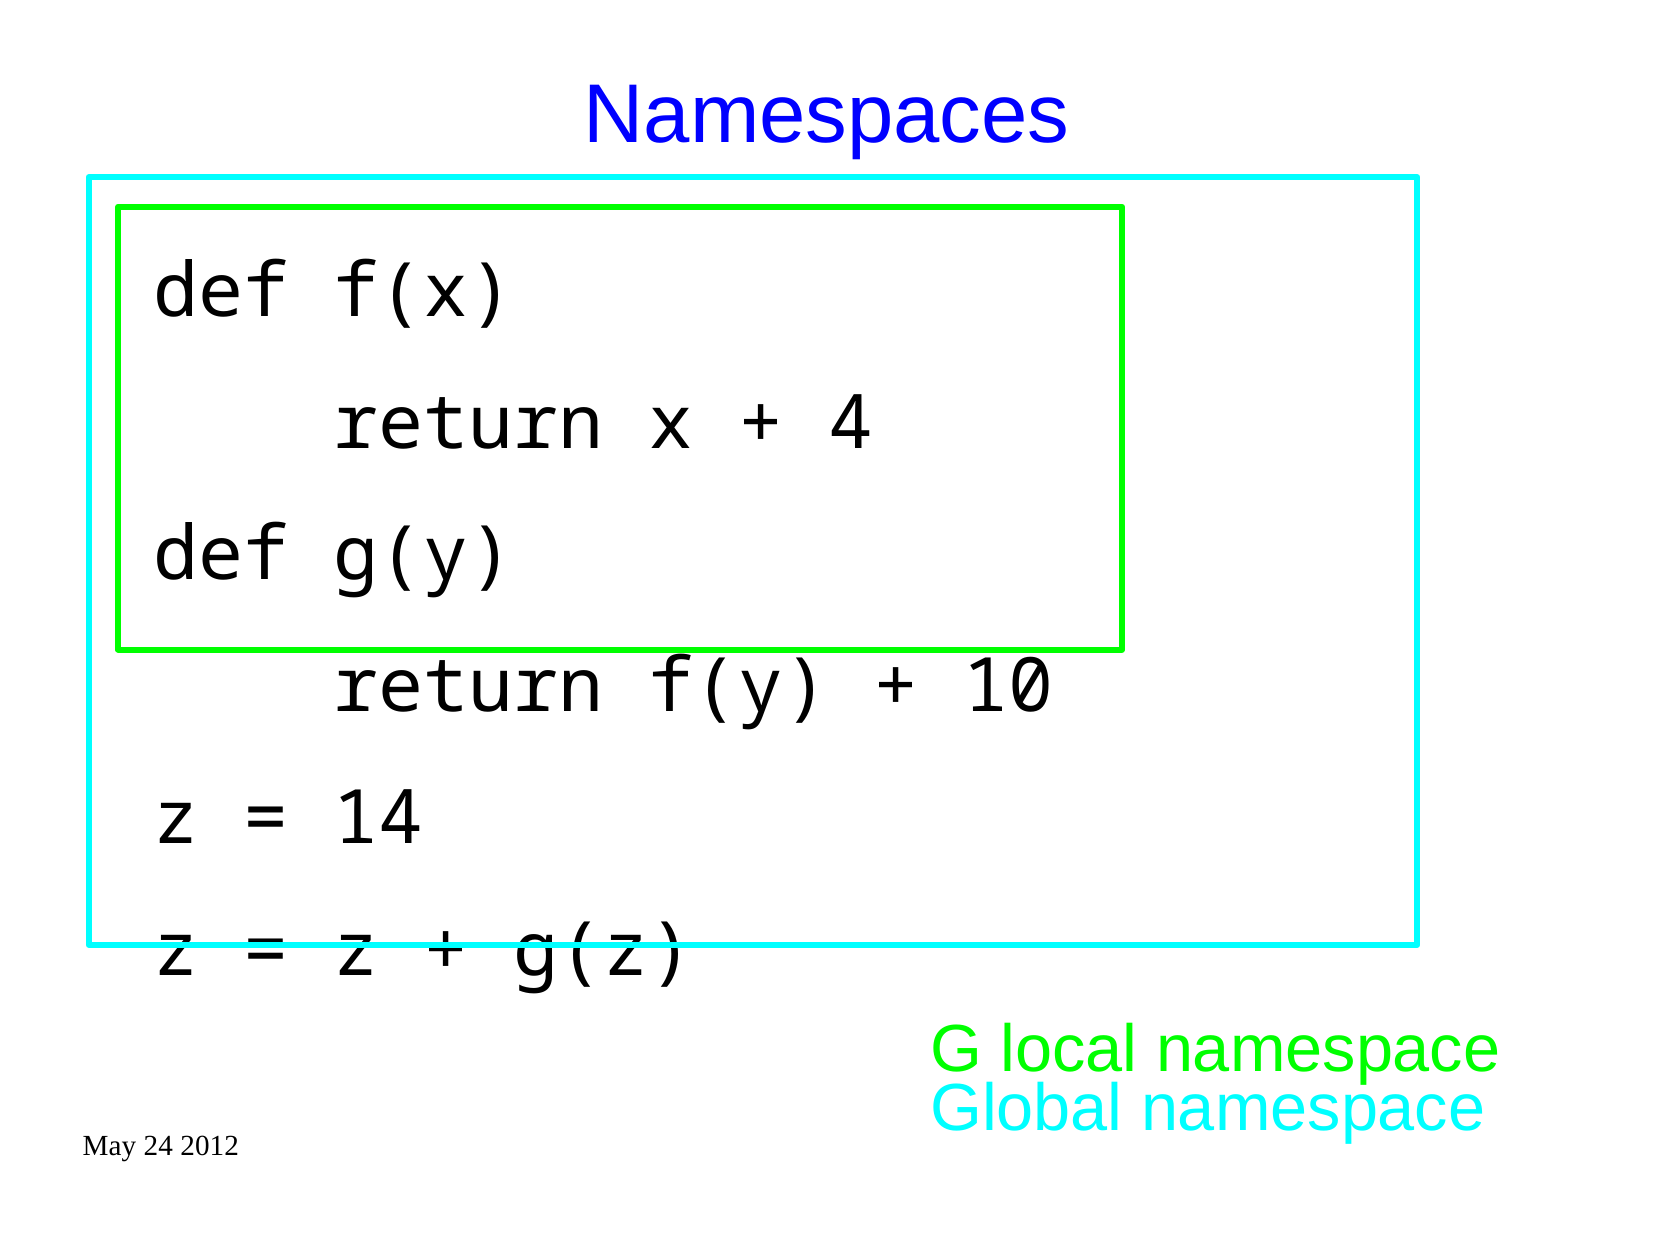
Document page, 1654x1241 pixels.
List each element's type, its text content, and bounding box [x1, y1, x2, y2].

list def f(x) return x + 4 def g(y) return f(y) + 10 z = 14 z = z + g(z) [82, 236, 1571, 1109]
list def f(x) return x + 4 def g(y) return f(y) + 10 z = 14 z = z + g(z) [121, 236, 1119, 647]
text_box G local namespace [915, 1003, 1516, 1094]
text_box Global namespace [915, 1094, 1502, 1152]
list def f(x) return x + 4 def g(y) return f(y) + 10 z = 14 z = z + g(z) [92, 236, 1414, 942]
title Namespaces [82, 49, 1571, 178]
